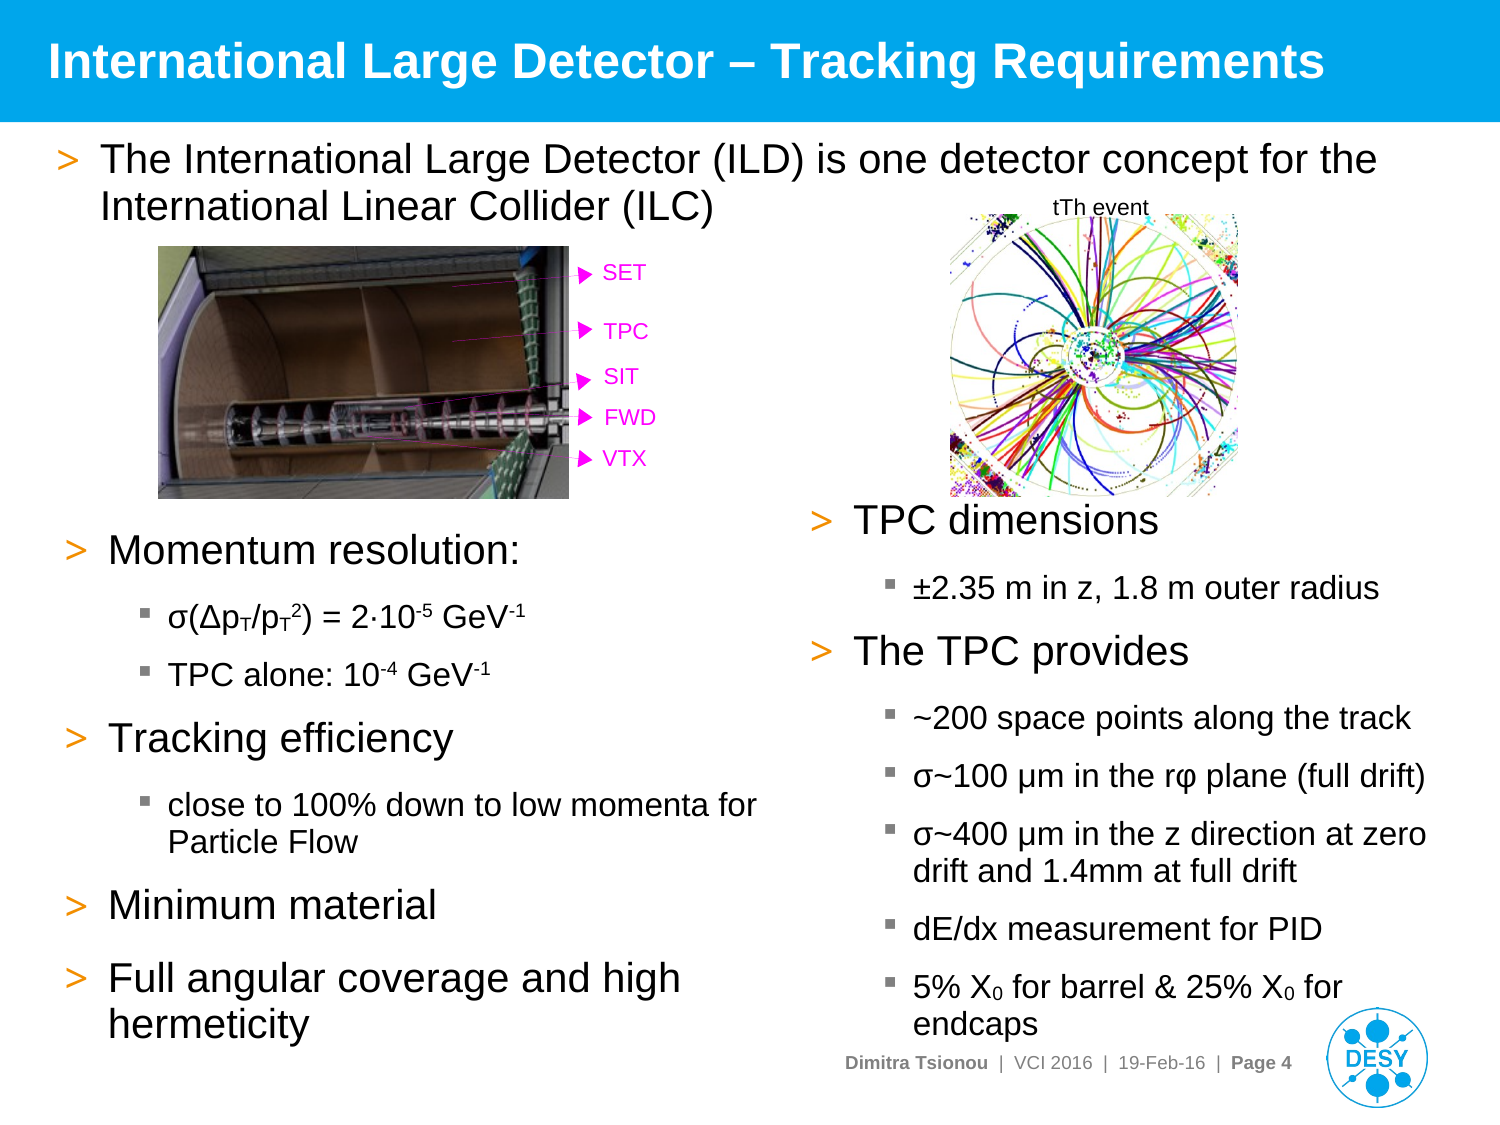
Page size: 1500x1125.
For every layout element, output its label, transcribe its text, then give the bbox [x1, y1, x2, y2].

picture [1326, 1056, 1428, 1108]
title International Large Detector – Tracking Requirements [47, 16, 1446, 107]
list SET [558, 260, 665, 292]
list tTh event [1001, 194, 1164, 246]
picture [158, 246, 569, 499]
picture [950, 239, 1238, 497]
list SIT [560, 363, 667, 393]
list The International Large Detector (ILD) is one detector concept for the International Linear Collider (ILC) [56, 136, 1433, 239]
picture [1350, 1056, 1357, 1064]
list TPC [559, 318, 666, 348]
list Momentum resolution: σ(ΔpT/pT2) = 2∙10-5 GeV-1 TPC alone: 10-4 GeV-1 Tracking efficiency close to 100% down to low momenta for Particle Flow Minimum material Full angular coverage and high hermeticity [64, 526, 788, 1064]
list TPC dimensions ±2.35 m in z, 1.8 m outer radius The TPC provides ~200 space points along the track σ~100 μm in the rφ plane (full drift) σ~400 μm in the z direction at zero drift and 1.4mm at full drift dE/dx measurement for PID 5% X0 for barrel & 25% X0 for endcaps [809, 497, 1429, 1056]
list VTX [559, 446, 665, 475]
list FWD [560, 404, 667, 434]
